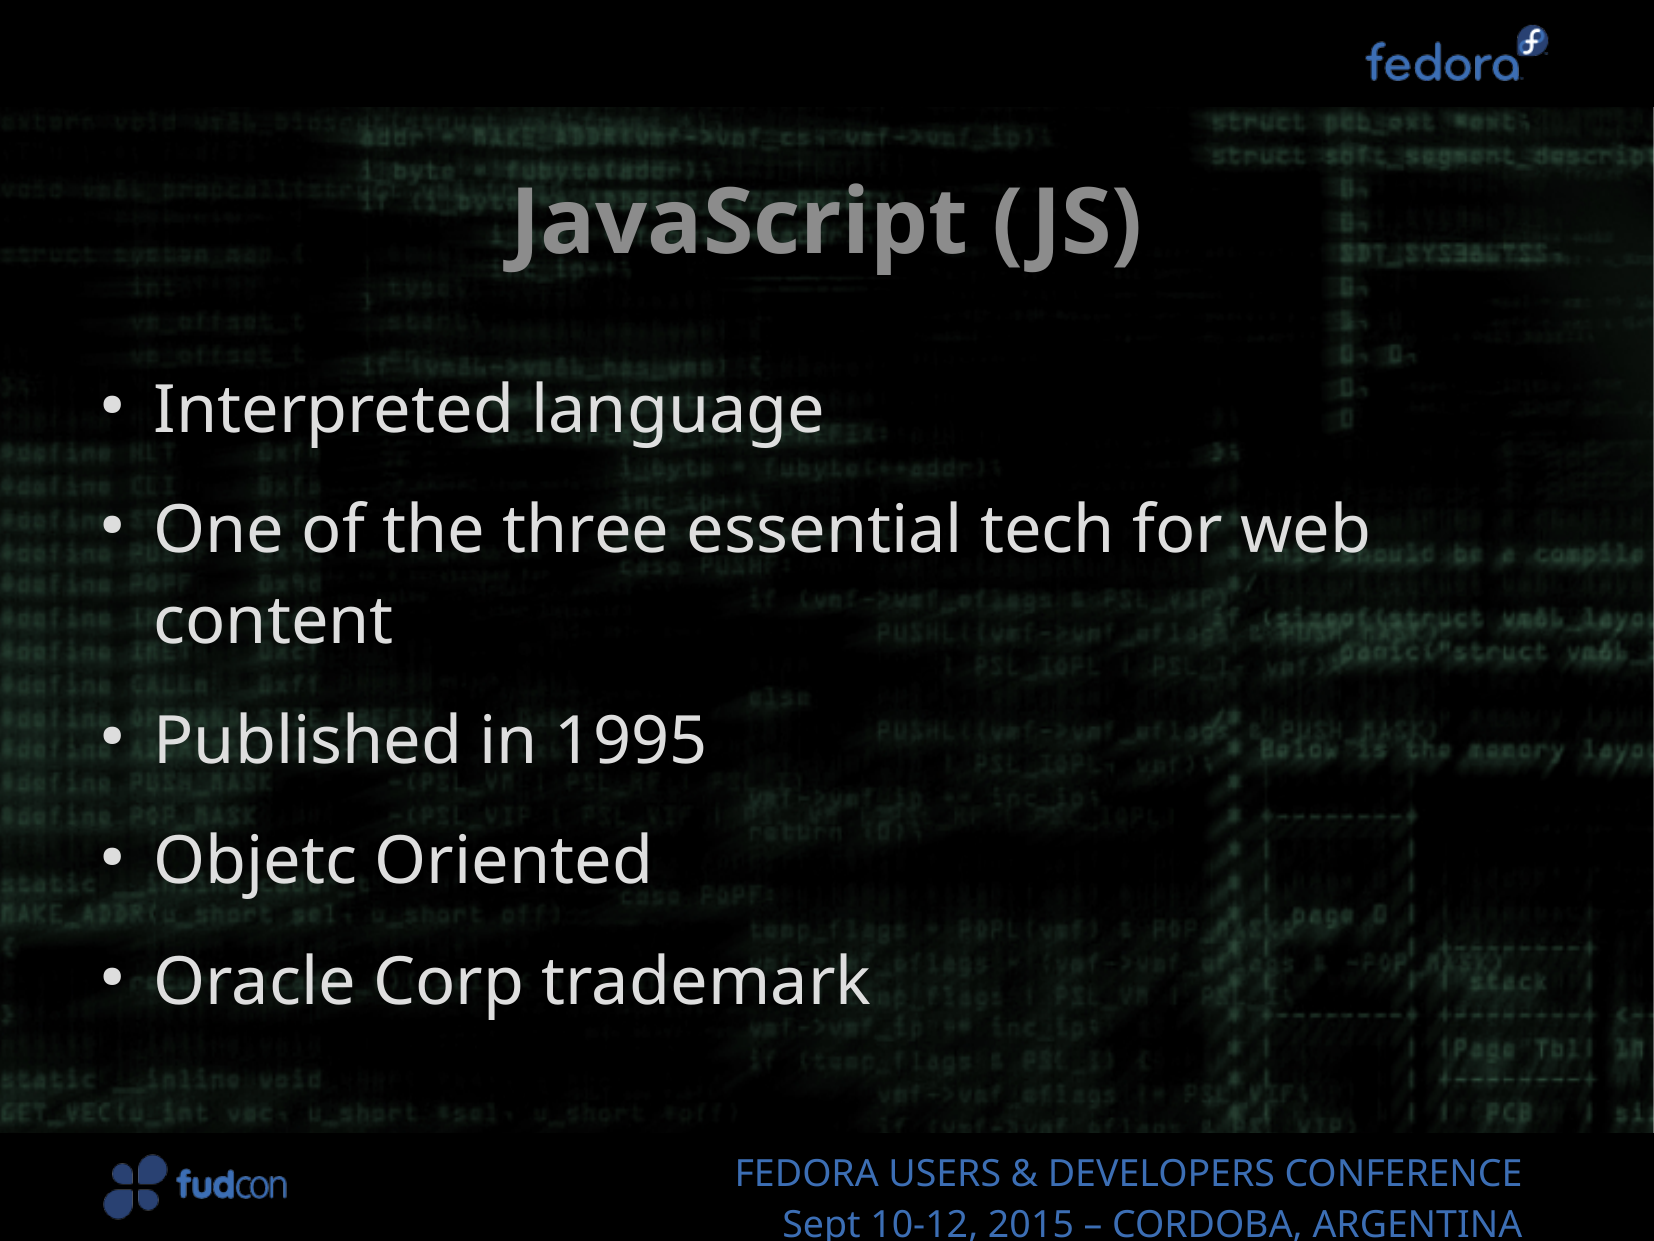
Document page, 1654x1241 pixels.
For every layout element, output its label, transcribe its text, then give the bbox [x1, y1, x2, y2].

list Interpreted language One of the three essential tech for web content Published in 1995 Objetc Oriented Oracle Corp trademark [82, 361, 1571, 1081]
picture [0, 0, 1654, 1241]
title JavaScript (JS) [82, 114, 1571, 322]
